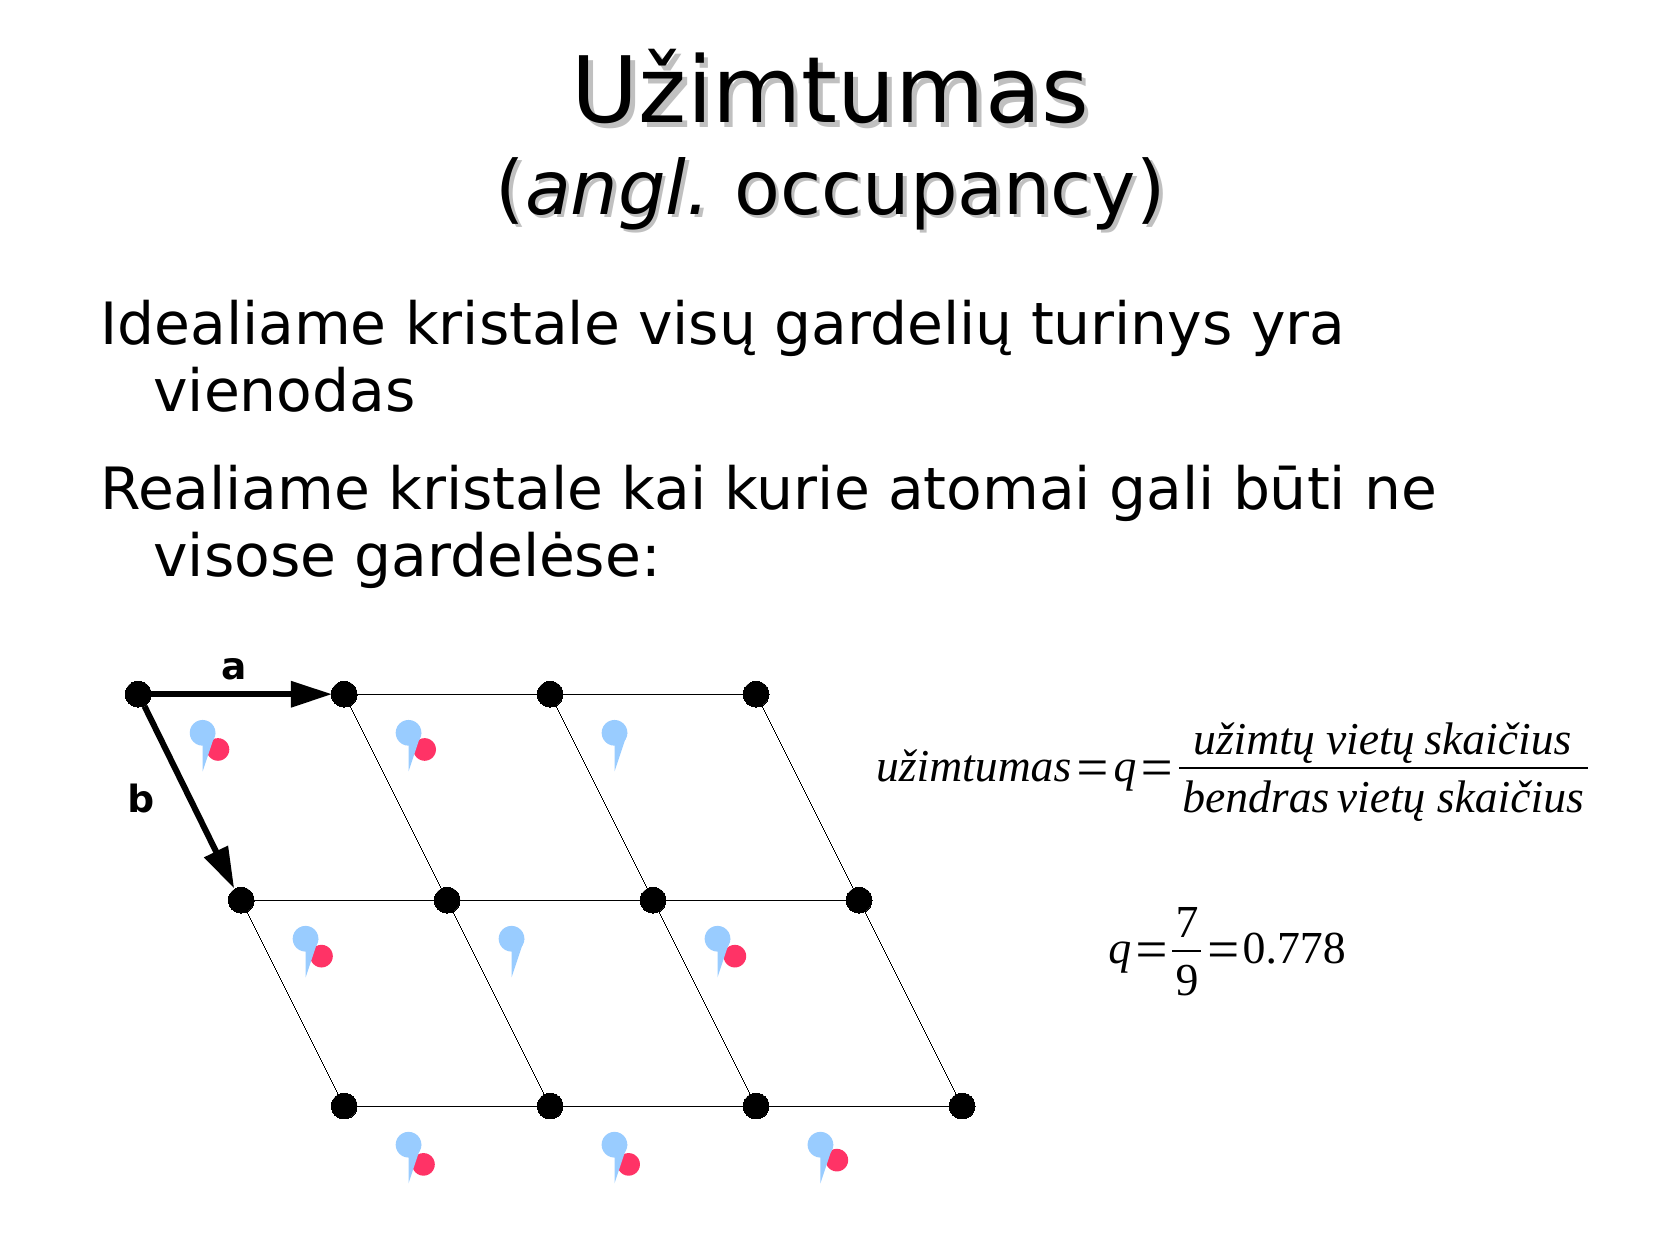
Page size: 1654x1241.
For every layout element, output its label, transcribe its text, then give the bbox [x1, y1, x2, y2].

text_box [331, 1093, 358, 1119]
text_box [640, 887, 666, 900]
text_box [125, 681, 152, 708]
text_box [395, 719, 437, 772]
text_box a [206, 637, 263, 696]
text_box [331, 681, 358, 708]
text_box [640, 901, 666, 914]
text_box [743, 1093, 770, 1106]
text_box [228, 887, 255, 914]
text_box [434, 887, 461, 900]
text_box [743, 1107, 769, 1119]
text_box [395, 1131, 435, 1184]
text_box [434, 901, 460, 914]
text_box [601, 1131, 640, 1184]
text_box [537, 695, 563, 708]
text_box [292, 925, 333, 978]
text_box [807, 1131, 849, 1184]
text_box [537, 1107, 563, 1119]
text_box [189, 719, 230, 772]
list Idealiame kristale visų gardelių turinys yra vienodas Realiame kristale kai kurie atomai gali būti ne visose gardelėse: [82, 290, 1571, 601]
text_box [704, 925, 747, 978]
text_box [601, 719, 628, 772]
chart [1100, 896, 1352, 1005]
text_box b [112, 770, 200, 830]
chart [869, 713, 1596, 823]
text_box [846, 887, 873, 914]
text_box [949, 1093, 976, 1119]
text_box [743, 681, 770, 708]
text_box [498, 925, 525, 978]
title Užimtumas (angl. occupancy) [86, 37, 1576, 232]
text_box [537, 681, 564, 694]
text_box [537, 1093, 564, 1106]
